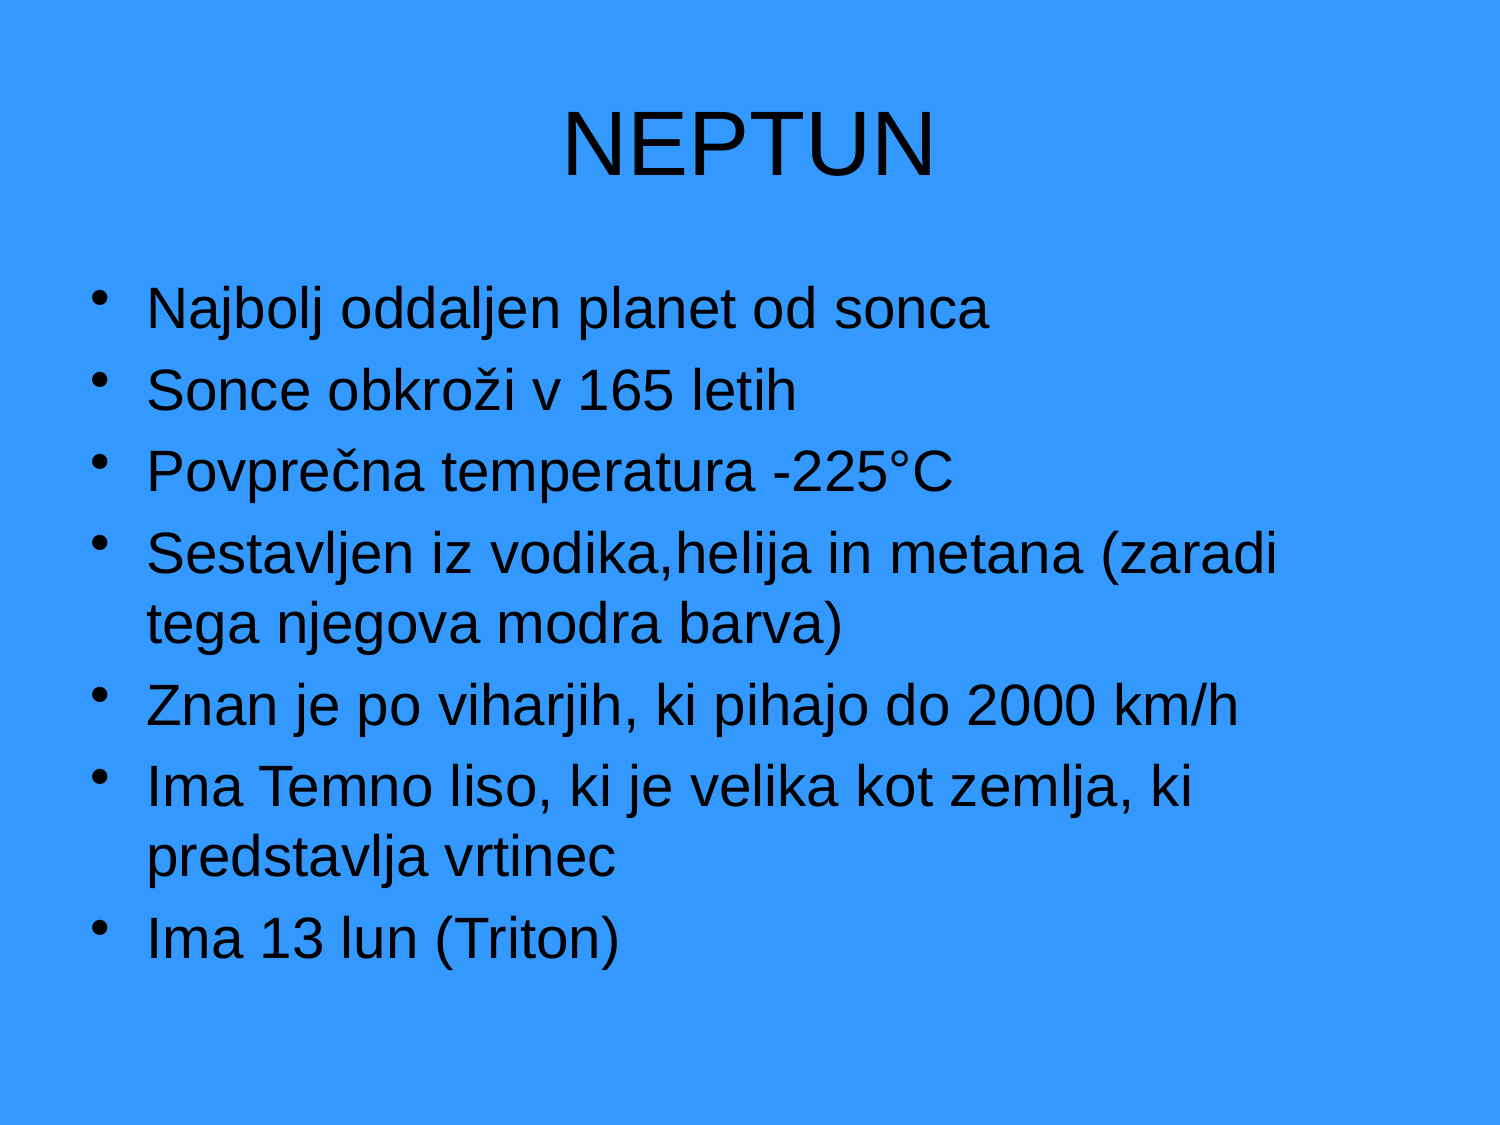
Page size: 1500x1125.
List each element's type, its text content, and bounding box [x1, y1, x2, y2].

title NEPTUN [75, 45, 1425, 233]
list Najbolj oddaljen planet od sonca Sonce obkroži v 165 letih Povprečna temperatura -225°C Sestavljen iz vodika,helija in metana (zaradi tega njegova modra barva) Znan je po viharjih, ki pihajo do 2000 km/h Ima Temno liso, ki je velika kot zemlja, ki predstavlja vrtinec Ima 13 lun (Triton) [75, 262, 1425, 1005]
